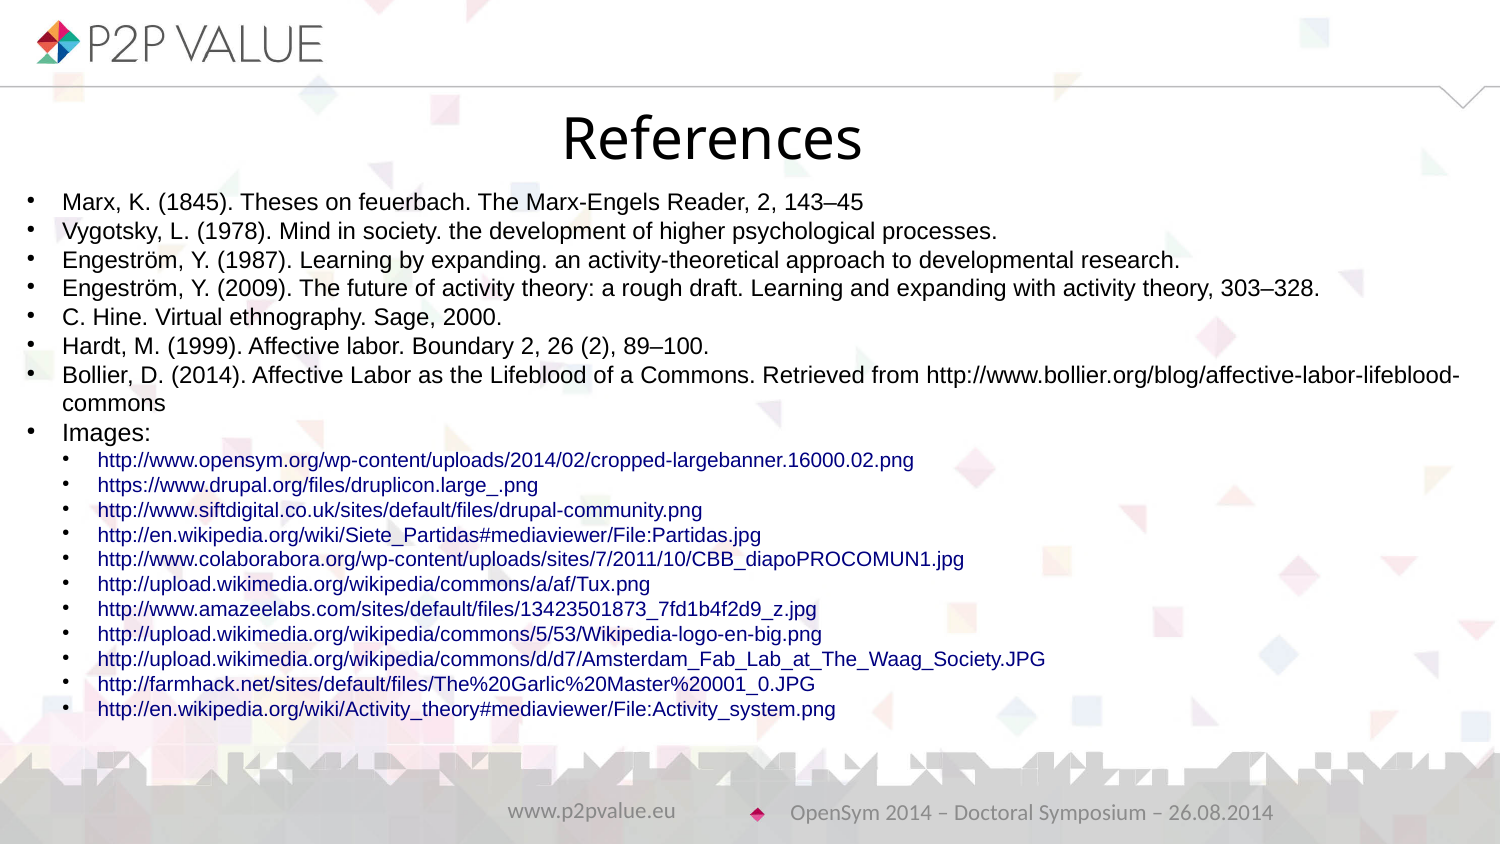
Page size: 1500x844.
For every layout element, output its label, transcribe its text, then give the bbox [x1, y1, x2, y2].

text_box OpenSym 2014 – Doctoral Symposium – 26.08.2014 [777, 788, 1470, 834]
picture [0, 0, 1500, 844]
title References [60, 92, 1366, 180]
subtitle Marx, K. (1845). Theses on feuerbach. The Marx-Engels Reader, 2, 143–45 Vygotsky, L. (1978). Mind in society. the development of higher psychological processes. Engeström, Y. (1987). Learning by expanding. an activity-theoretical approach to developmental research. Engeström, Y. (2009). The future of activity theory: a rough draft. Learning and expanding with activity theory, 303–328. C. Hine. Virtual ethnography. Sage, 2000. Hardt, M. (1999). Affective labor. Boundary 2, 26 (2), 89–100. Bollier, D. (2014). Affective Labor as the Lifeblood of a Commons. Retrieved from http://www.bollier.org/blog/affective-labor-lifeblood-commons Images: http://www.opensym.org/wp-content/uploads/2014/02/cropped-largebanner.16000.02.png https://www.drupal.org/files/druplicon.large_.png http://www.siftdigital.co.uk/sites/default/files/drupal-community.png http://en.wikipedia.org/wiki/Siete_Partidas#mediaviewer/File:Partidas.jpg http://www.colaborabora.org/wp-content/uploads/sites/7/2011/10/CBB_diapoPROCOMUN1.jpg http://upload.wikimedia.org/wikipedia/commons/a/af/Tux.png http://www.amazeelabs.com/sites/default/files/13423501873_7fd1b4f2d9_z.jpg http://upload.wikimedia.org/wikipedia/commons/5/53/Wikipedia-logo-en-big.png http://upload.wikimedia.org/wikipedia/commons/d/d7/Amsterdam_Fab_Lab_at_The_Waag_Society.JPG http://farmhack.net/sites/default/files/The%20Garlic%20Master%20001_0.JPG http://en.wikipedia.org/wiki/Activity_theory#mediaviewer/File:Activity_system.png [13, 180, 1494, 826]
text_box www.p2pvalue.eu [501, 789, 720, 829]
